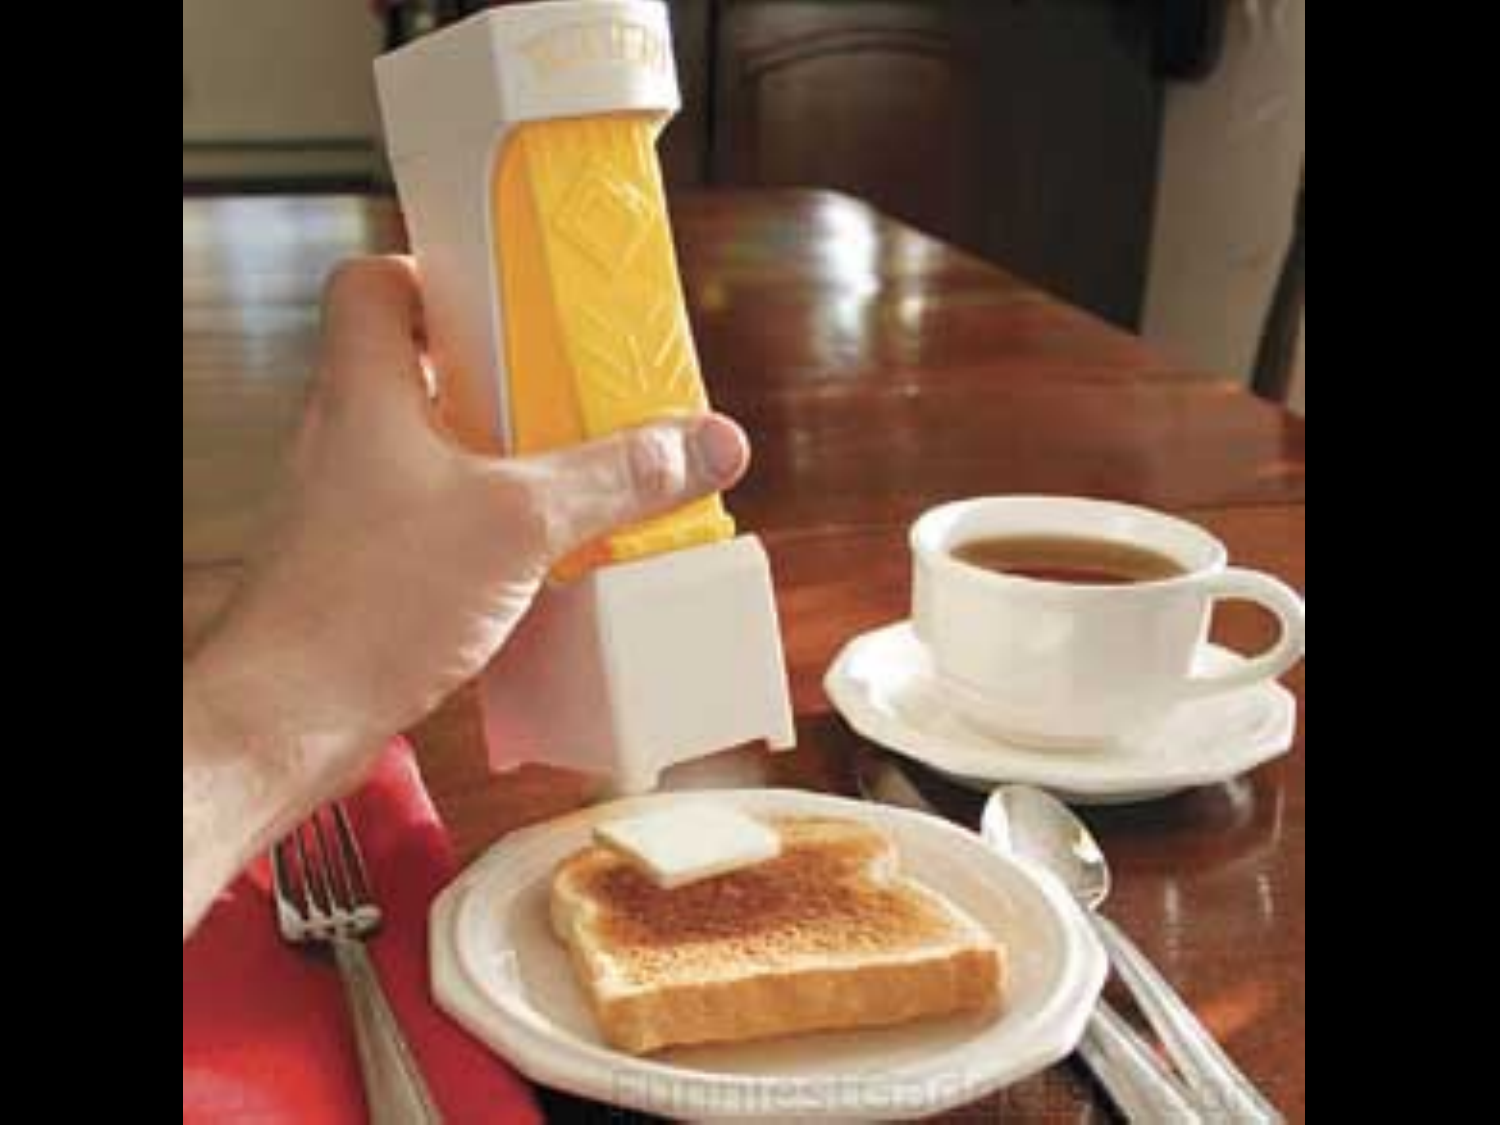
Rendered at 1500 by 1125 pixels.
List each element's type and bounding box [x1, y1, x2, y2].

picture [183, 0, 1305, 1125]
